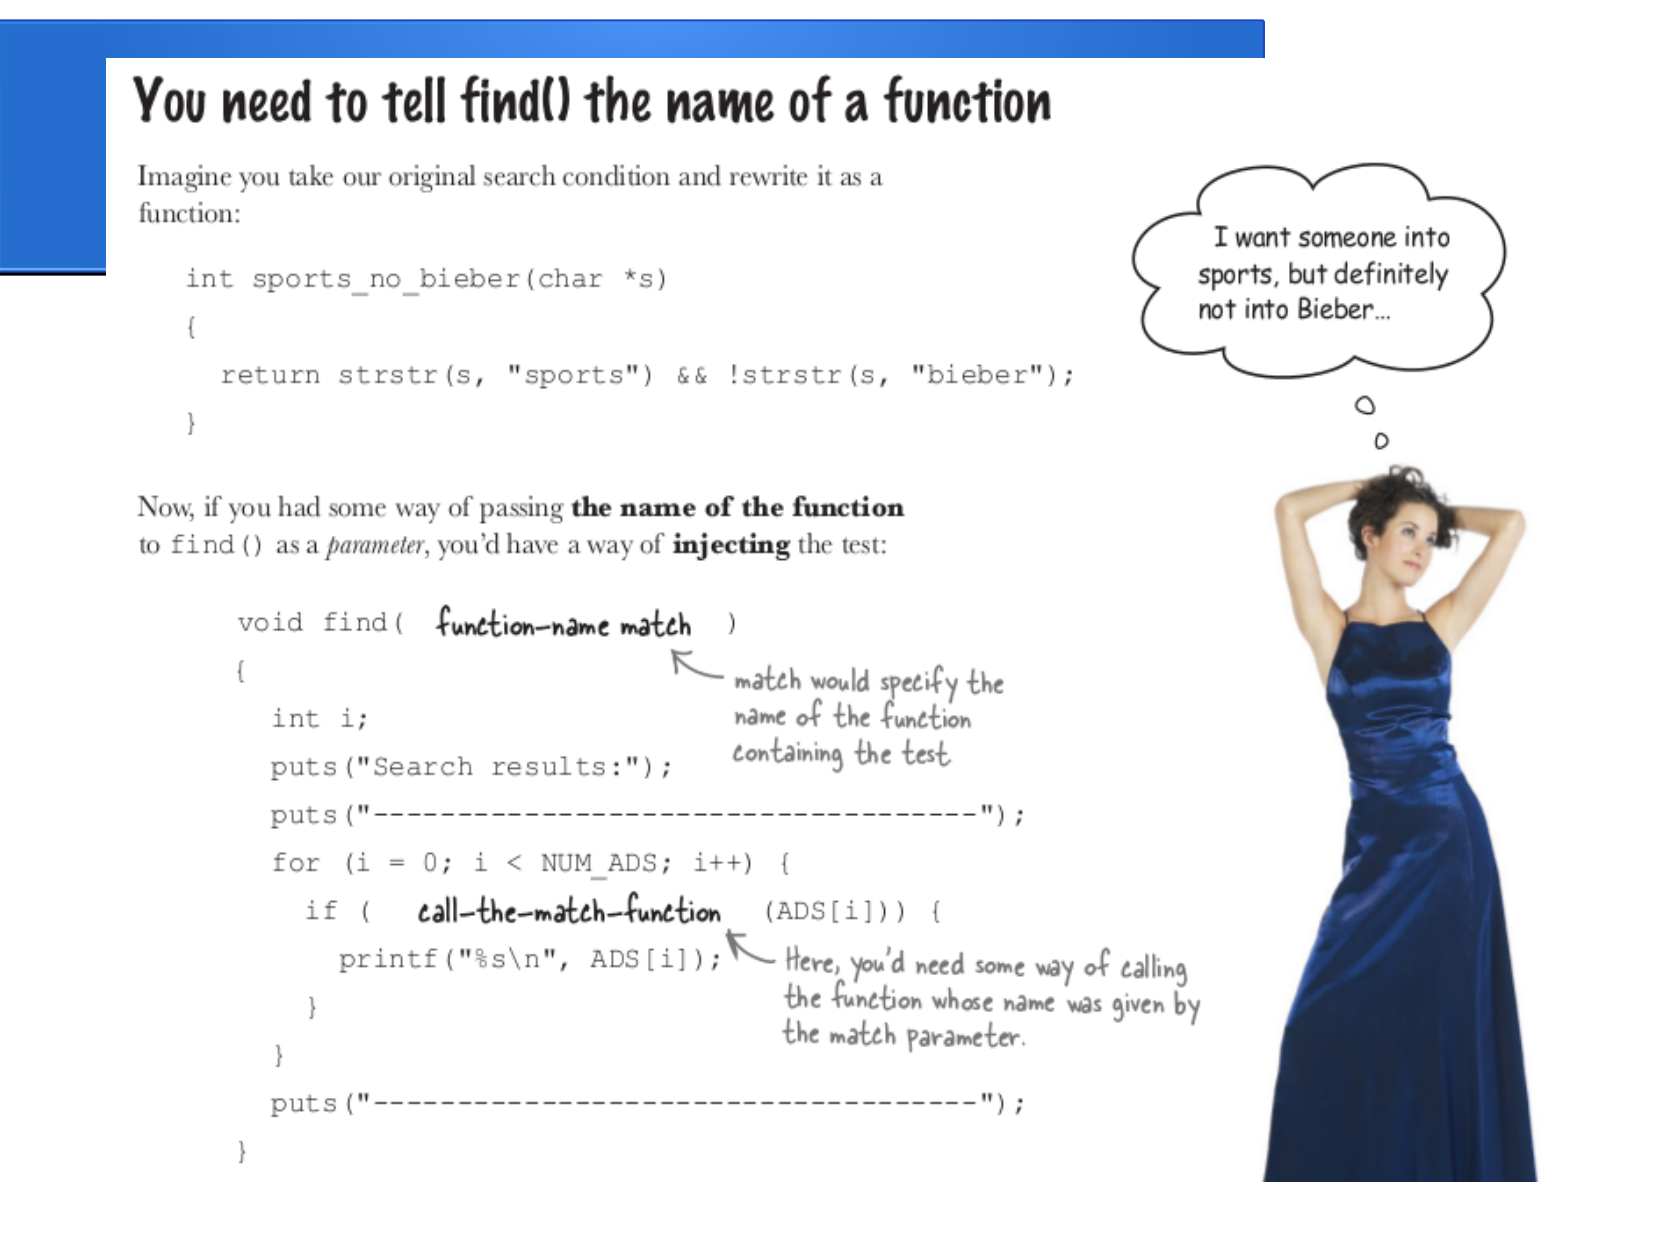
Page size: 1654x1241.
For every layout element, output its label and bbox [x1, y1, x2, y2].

picture [106, 58, 1548, 1182]
